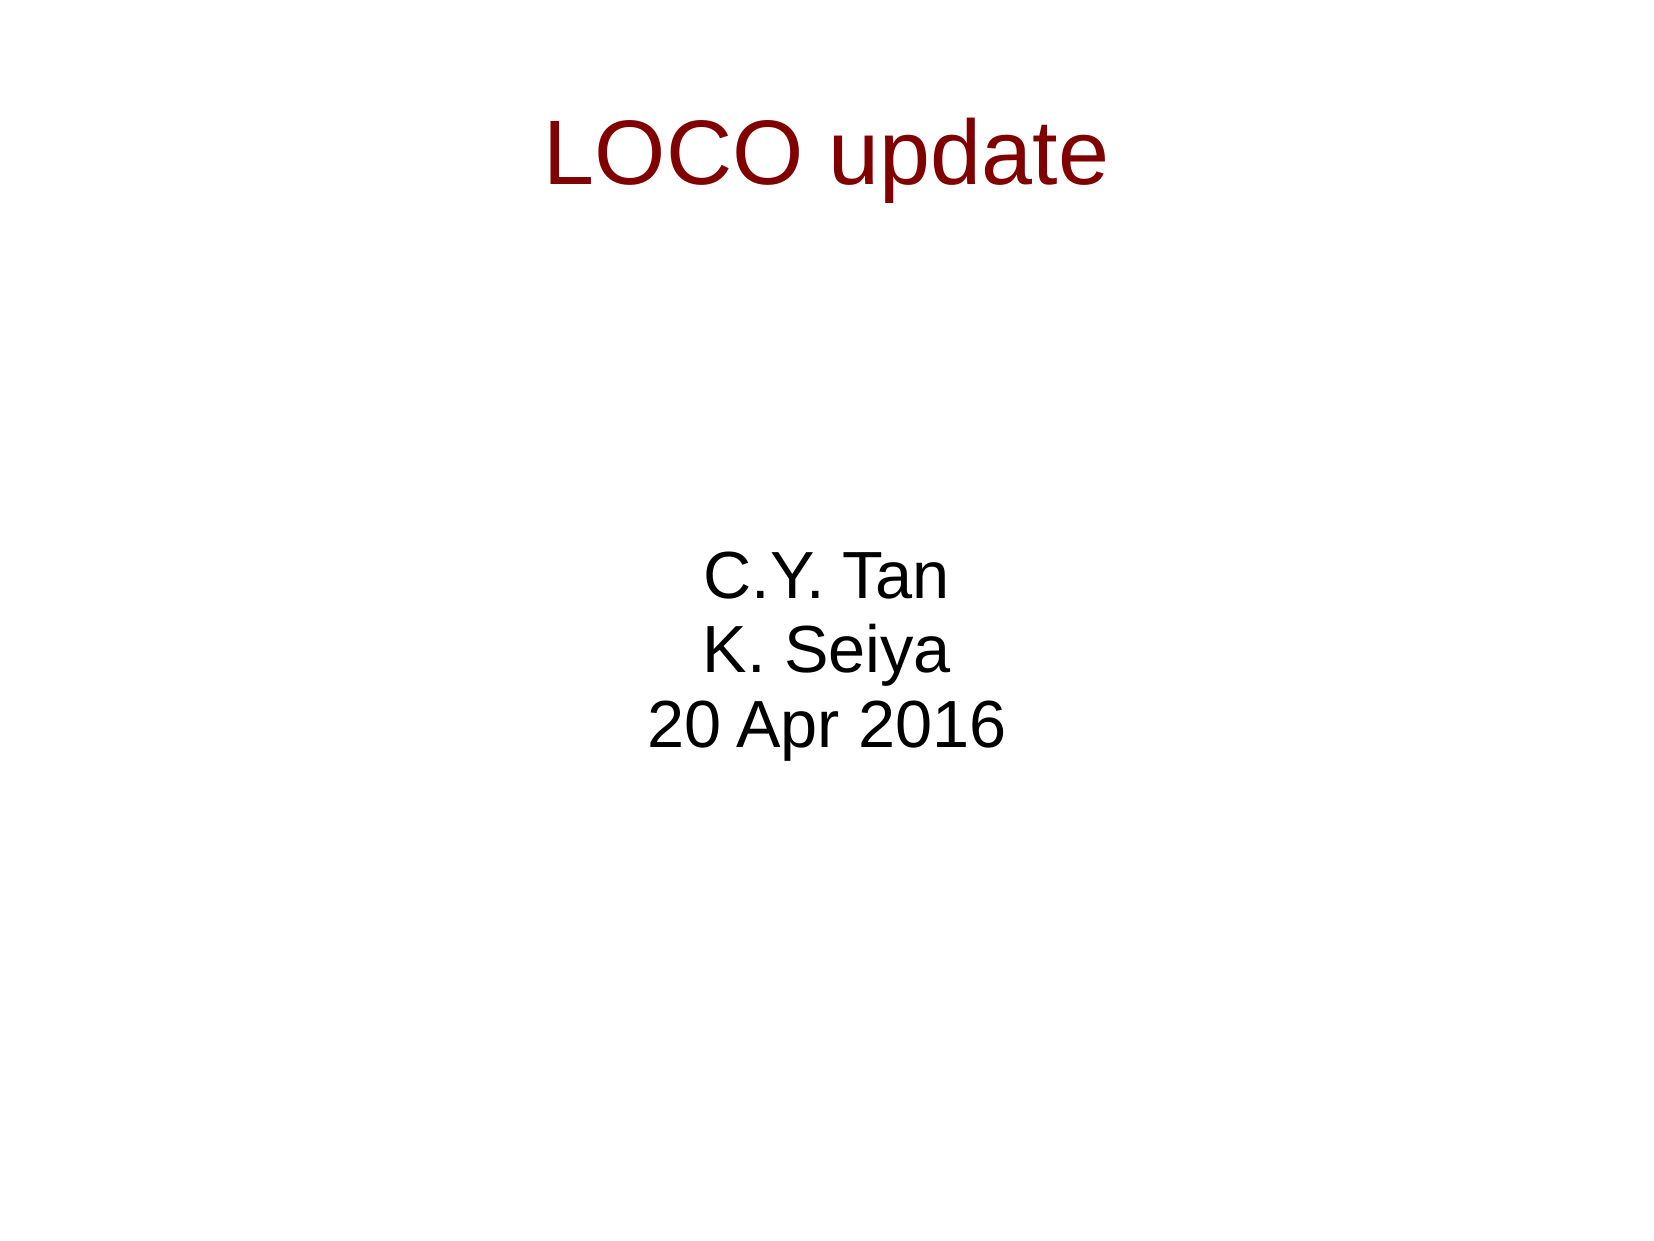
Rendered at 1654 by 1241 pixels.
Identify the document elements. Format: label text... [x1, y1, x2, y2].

title LOCO update [82, 49, 1571, 257]
subtitle C.Y. Tan K. Seiya 20 Apr 2016 [82, 290, 1571, 1010]
